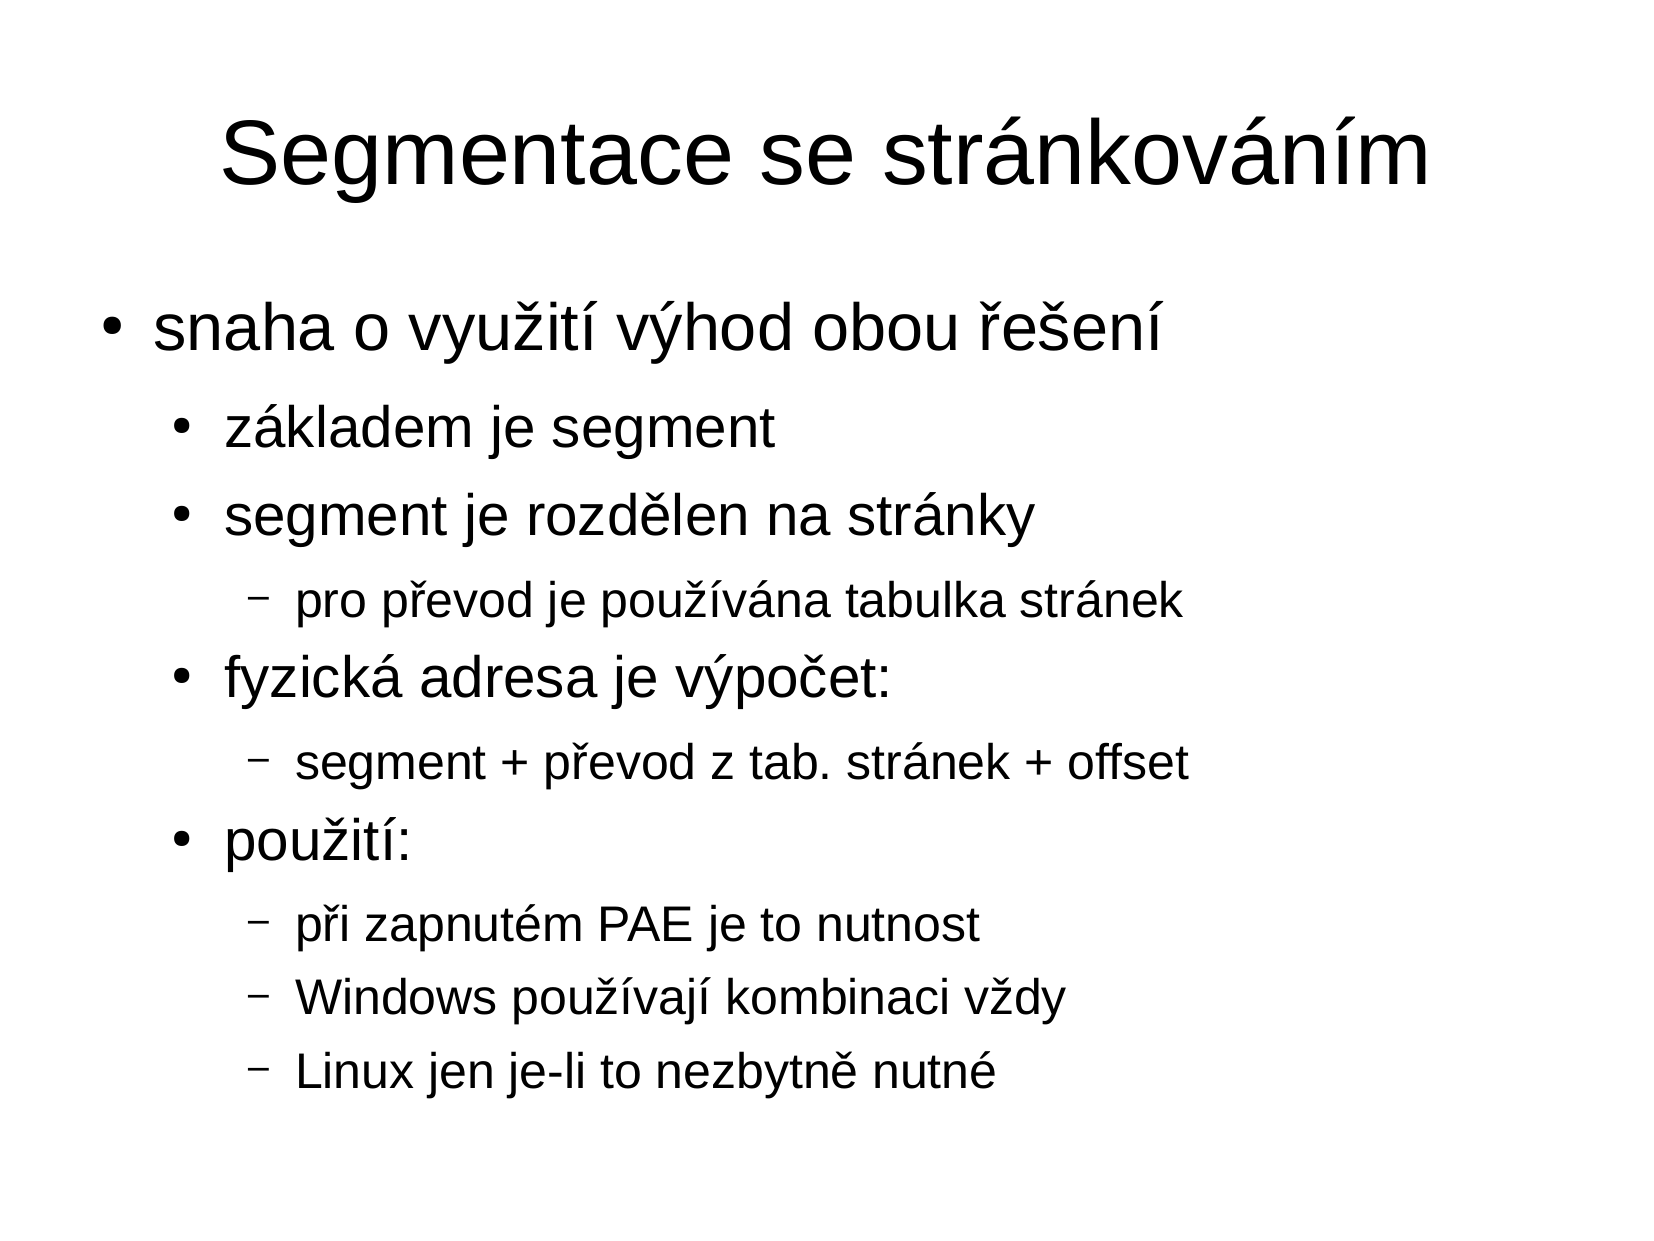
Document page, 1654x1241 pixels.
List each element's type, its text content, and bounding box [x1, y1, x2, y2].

list snaha o využití výhod obou řešení základem je segment segment je rozdělen na stránky pro převod je používána tabulka stránek fyzická adresa je výpočet: segment + převod z tab. stránek + offset použití: při zapnutém PAE je to nutnost Windows používají kombinaci vždy Linux jen je-li to nezbytně nutné [82, 290, 1571, 1099]
title Segmentace se stránkováním [82, 49, 1571, 257]
